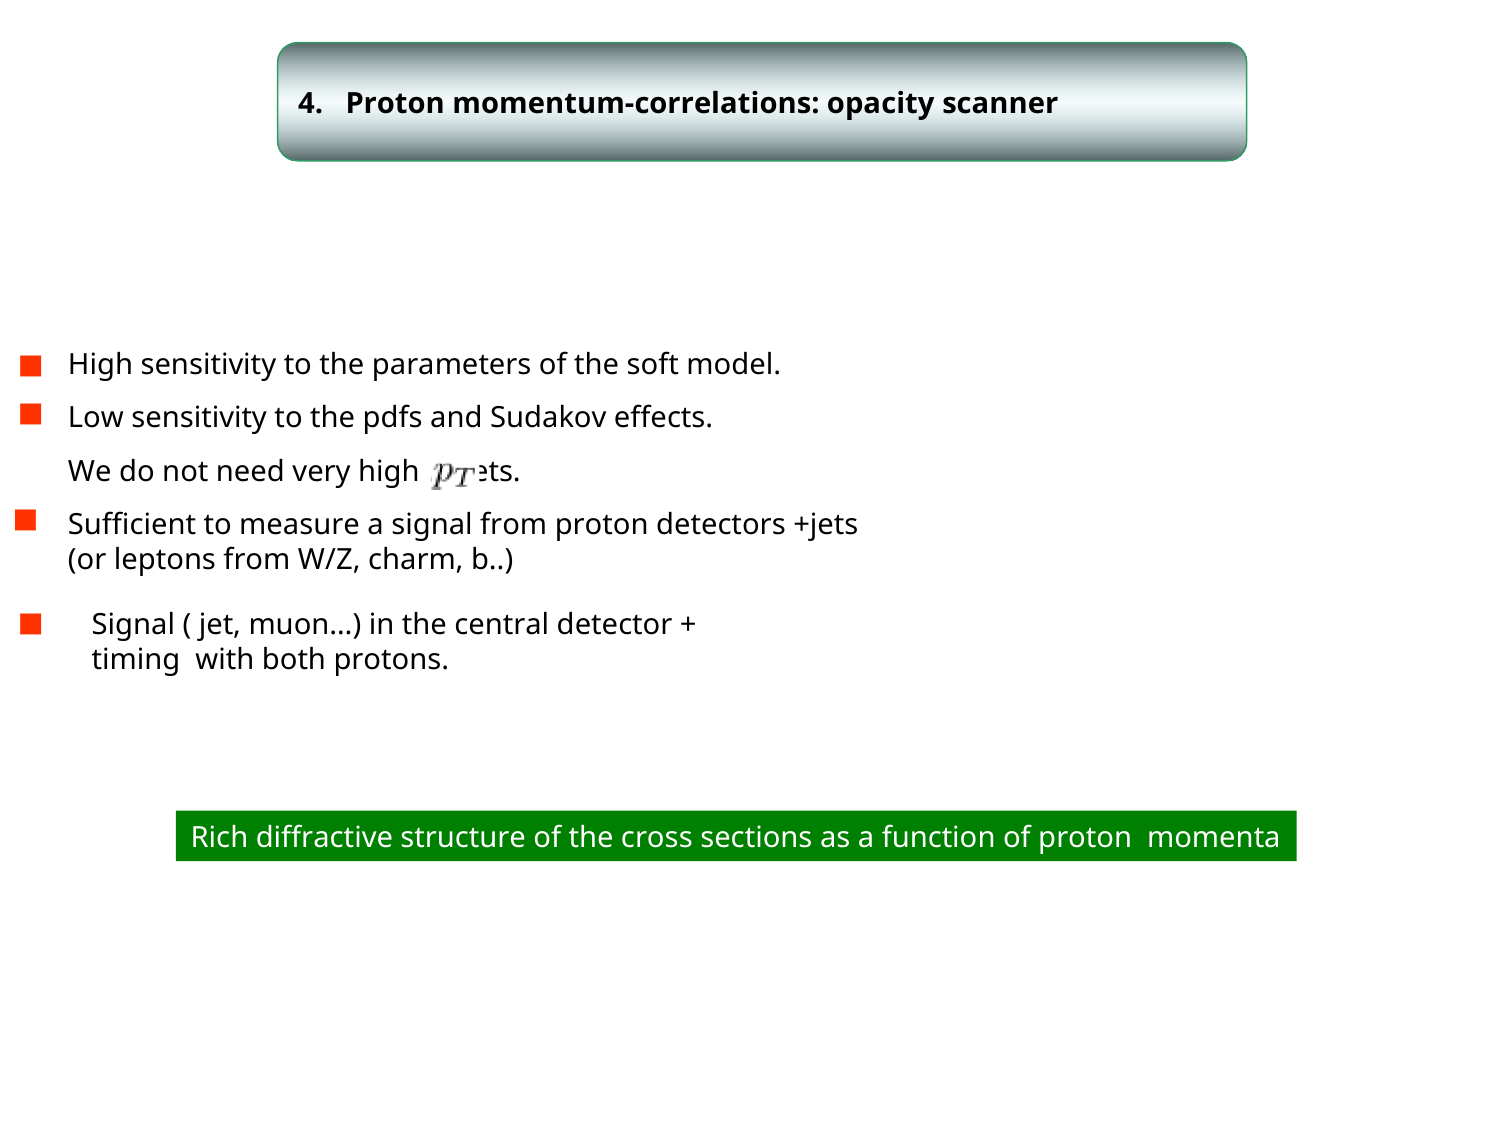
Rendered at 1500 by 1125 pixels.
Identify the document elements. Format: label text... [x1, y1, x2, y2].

text_box  [7, 595, 57, 646]
text_box Rich diffractive structure of the cross sections as a function of proton momenta [175, 810, 1297, 862]
text_box Signal ( jet, muon…) in the central detector + timing with both protons. [76, 597, 1123, 737]
text_box High sensitivity to the parameters of the soft model. Low sensitivity to the pdfs and Sudakov effects. We do not need very high jets. Sufficient to measure a signal from proton detectors +jets (or leptons from W/Z, charm, b..) [53, 337, 1211, 583]
text_box  [7, 385, 57, 436]
text_box 4. Proton momentum-correlations: opacity scanner [277, 42, 1247, 161]
text_box  [2, 491, 52, 543]
text_box  [7, 337, 57, 385]
picture [430, 454, 480, 492]
